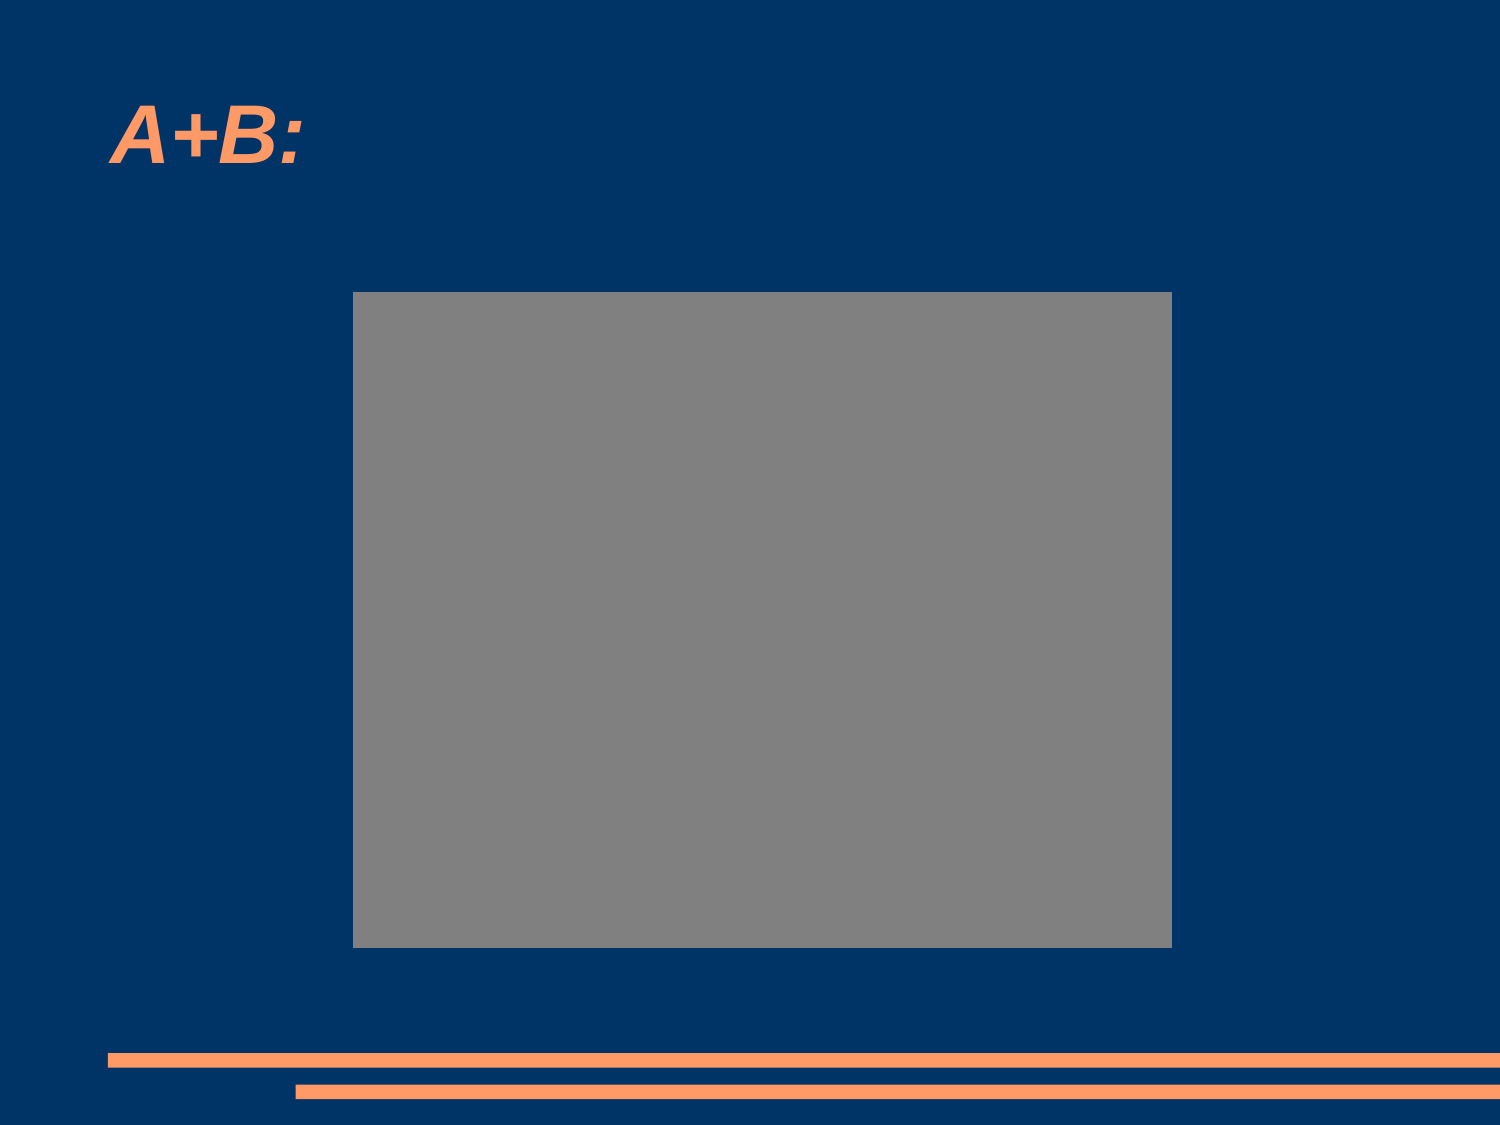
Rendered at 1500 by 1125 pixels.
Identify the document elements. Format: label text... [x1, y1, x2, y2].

text_box [352, 292, 1173, 948]
title A+B: [110, 41, 1391, 230]
